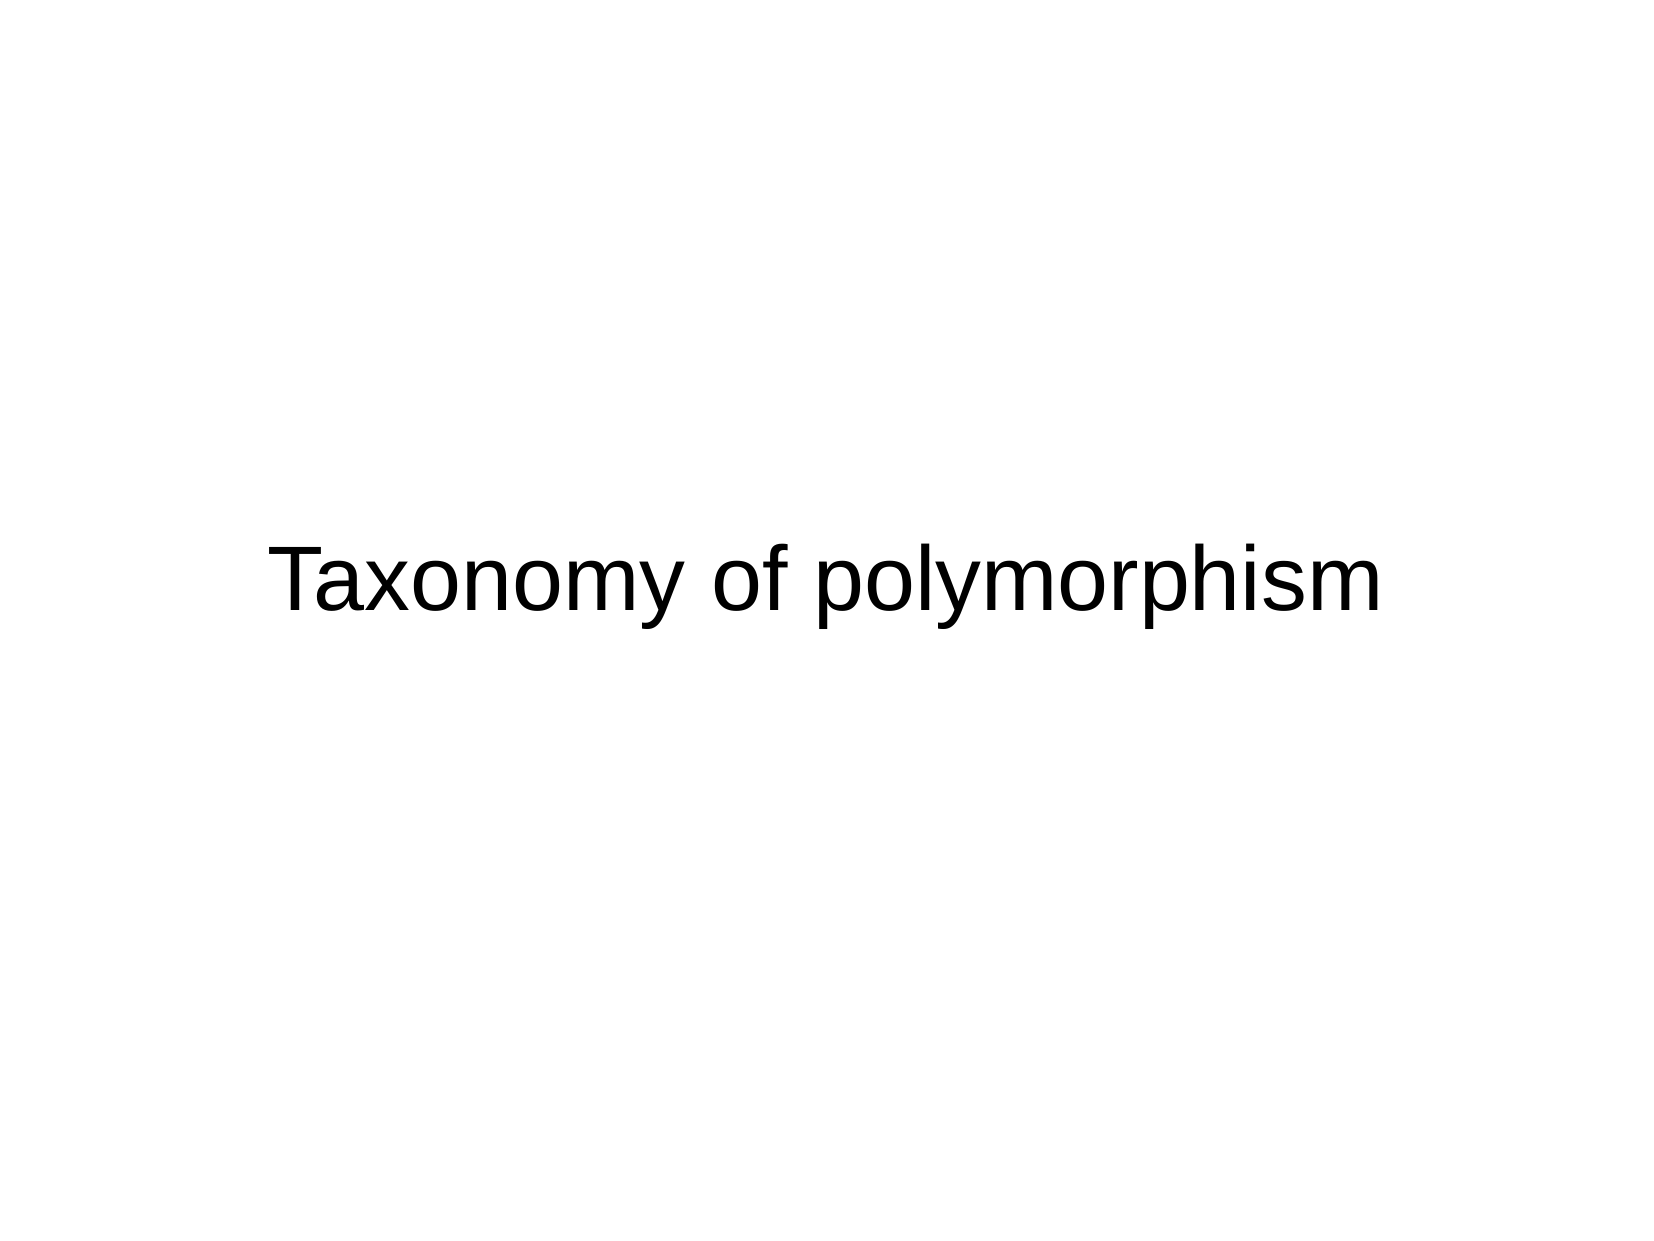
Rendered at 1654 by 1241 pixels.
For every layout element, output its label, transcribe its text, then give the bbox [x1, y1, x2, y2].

subtitle Taxonomy of polymorphism [82, 49, 1571, 1109]
